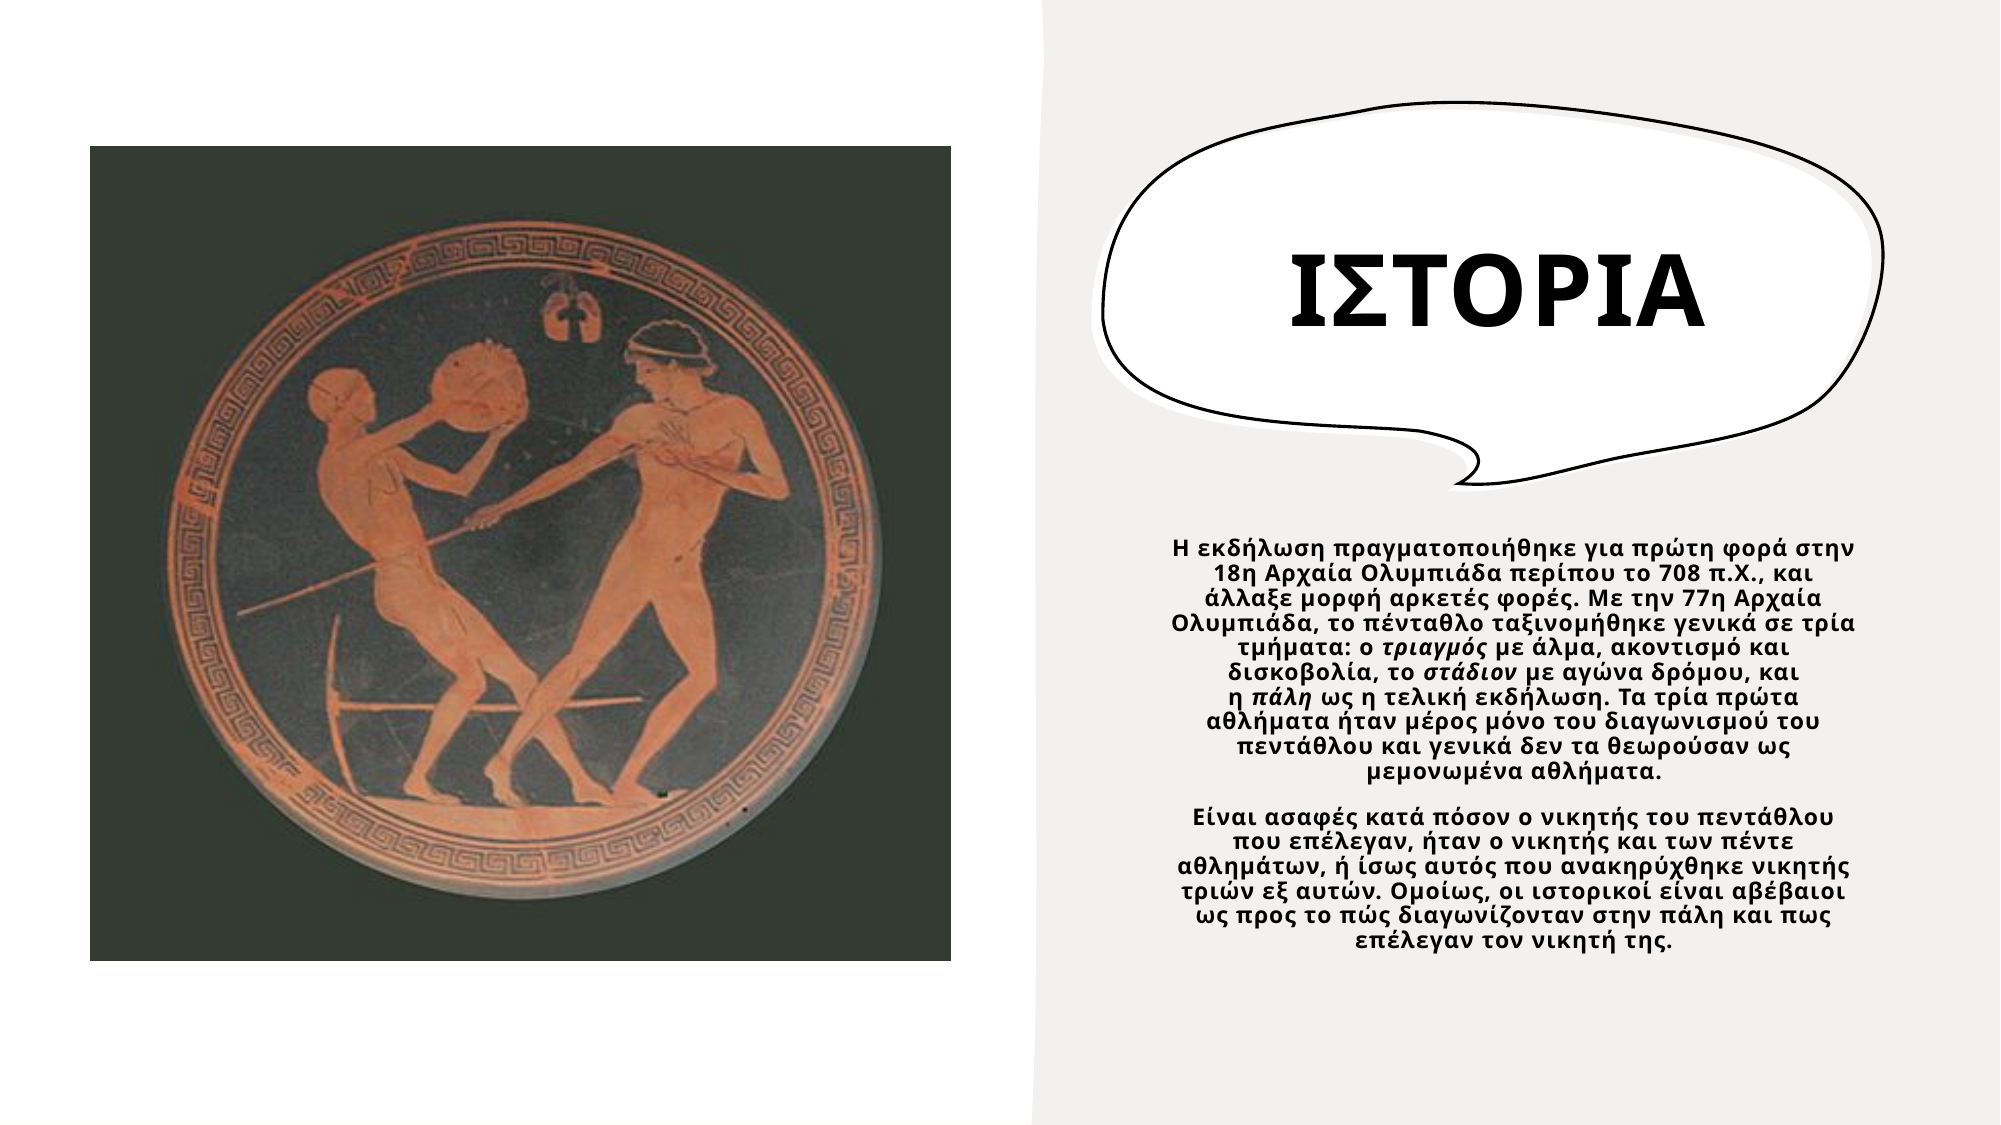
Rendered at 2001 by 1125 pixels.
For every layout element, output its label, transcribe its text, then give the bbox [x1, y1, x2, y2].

text_box [0, 0, 2000, 1125]
picture [90, 146, 951, 961]
title ΙΣΤΟΡΙΑ [1177, 156, 1818, 418]
list Η εκδήλωση πραγματοποιήθηκε για πρώτη φορά στην 18η Αρχαία Ολυμπιάδα περίπου το 708 π.Χ., και άλλαξε μορφή αρκετές φορές. Με την 77η Αρχαία Ολυμπιάδα, το πένταθλο ταξινομήθηκε γενικά σε τρία τμήματα: ο τριαγμός με άλμα, ακοντισμό και δισκοβολία, το στάδιον με αγώνα δρόμου, και η πάλη ως η τελική εκδήλωση. Τα τρία πρώτα αθλήματα ήταν μέρος μόνο του διαγωνισμού του πεντάθλου και γενικά δεν τα θεωρούσαν ως μεμονωμένα αθλήματα. Είναι ασαφές κατά πόσον ο νικητής του πεντάθλου που επέλεγαν, ήταν ο νικητής και των πέντε αθλημάτων, ή ίσως αυτός που ανακηρύχθηκε νικητής τριών εξ αυτών. Ομοίως, οι ιστορικοί είναι αβέβαιοι ως προς το πώς διαγωνίζονταν στην πάλη και πως επέλεγαν τον νικητή της. [1155, 529, 1874, 1027]
